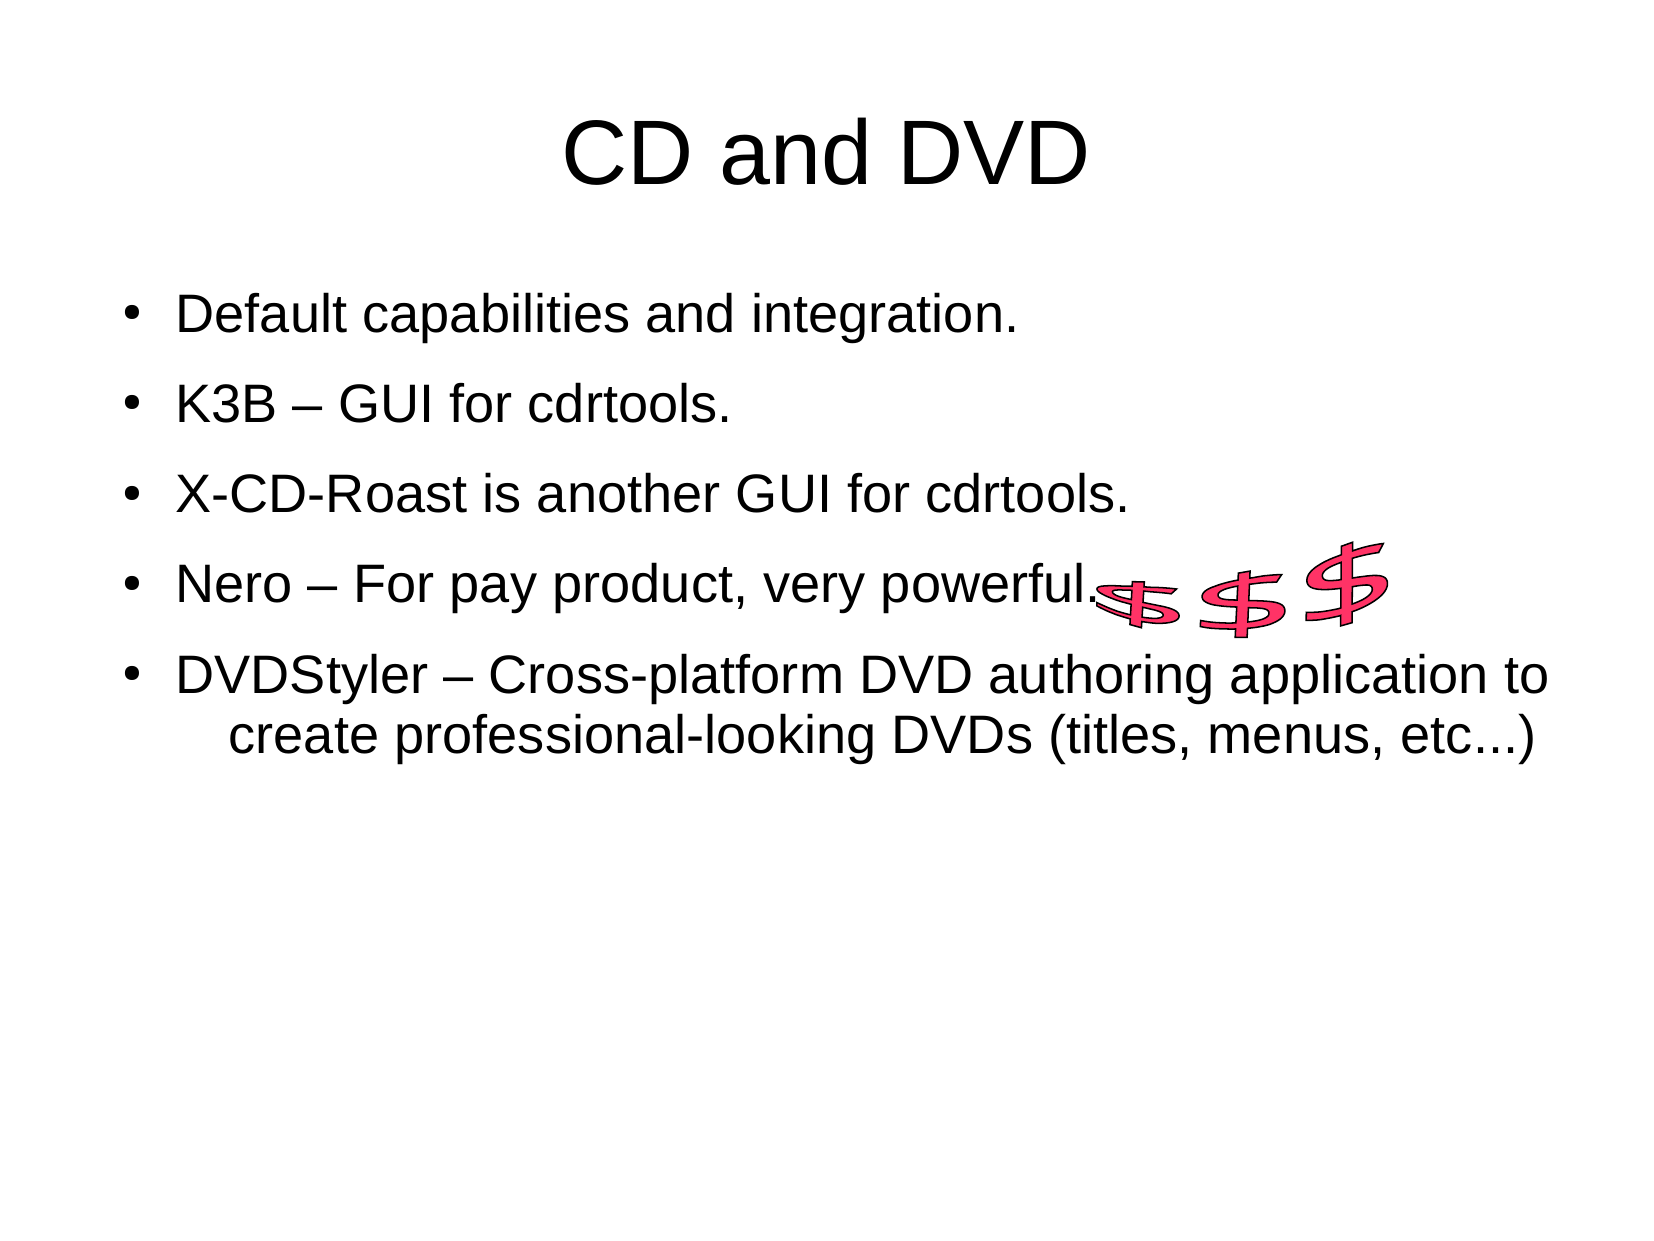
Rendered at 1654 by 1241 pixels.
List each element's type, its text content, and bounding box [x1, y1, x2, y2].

text_box $$$ [1306, 542, 1388, 626]
text_box $$$ [1096, 581, 1180, 628]
text_box $$$ [1200, 571, 1285, 638]
list Default capabilities and integration. K3B – GUI for cdrtools. X-CD-Roast is another GUI for cdrtools. Nero – For pay product, very powerful. DVDStyler – Cross-platform DVD authoring application to create professional-looking DVDs (titles, menus, etc...) [86, 283, 1576, 1088]
title CD and DVD [82, 56, 1571, 250]
